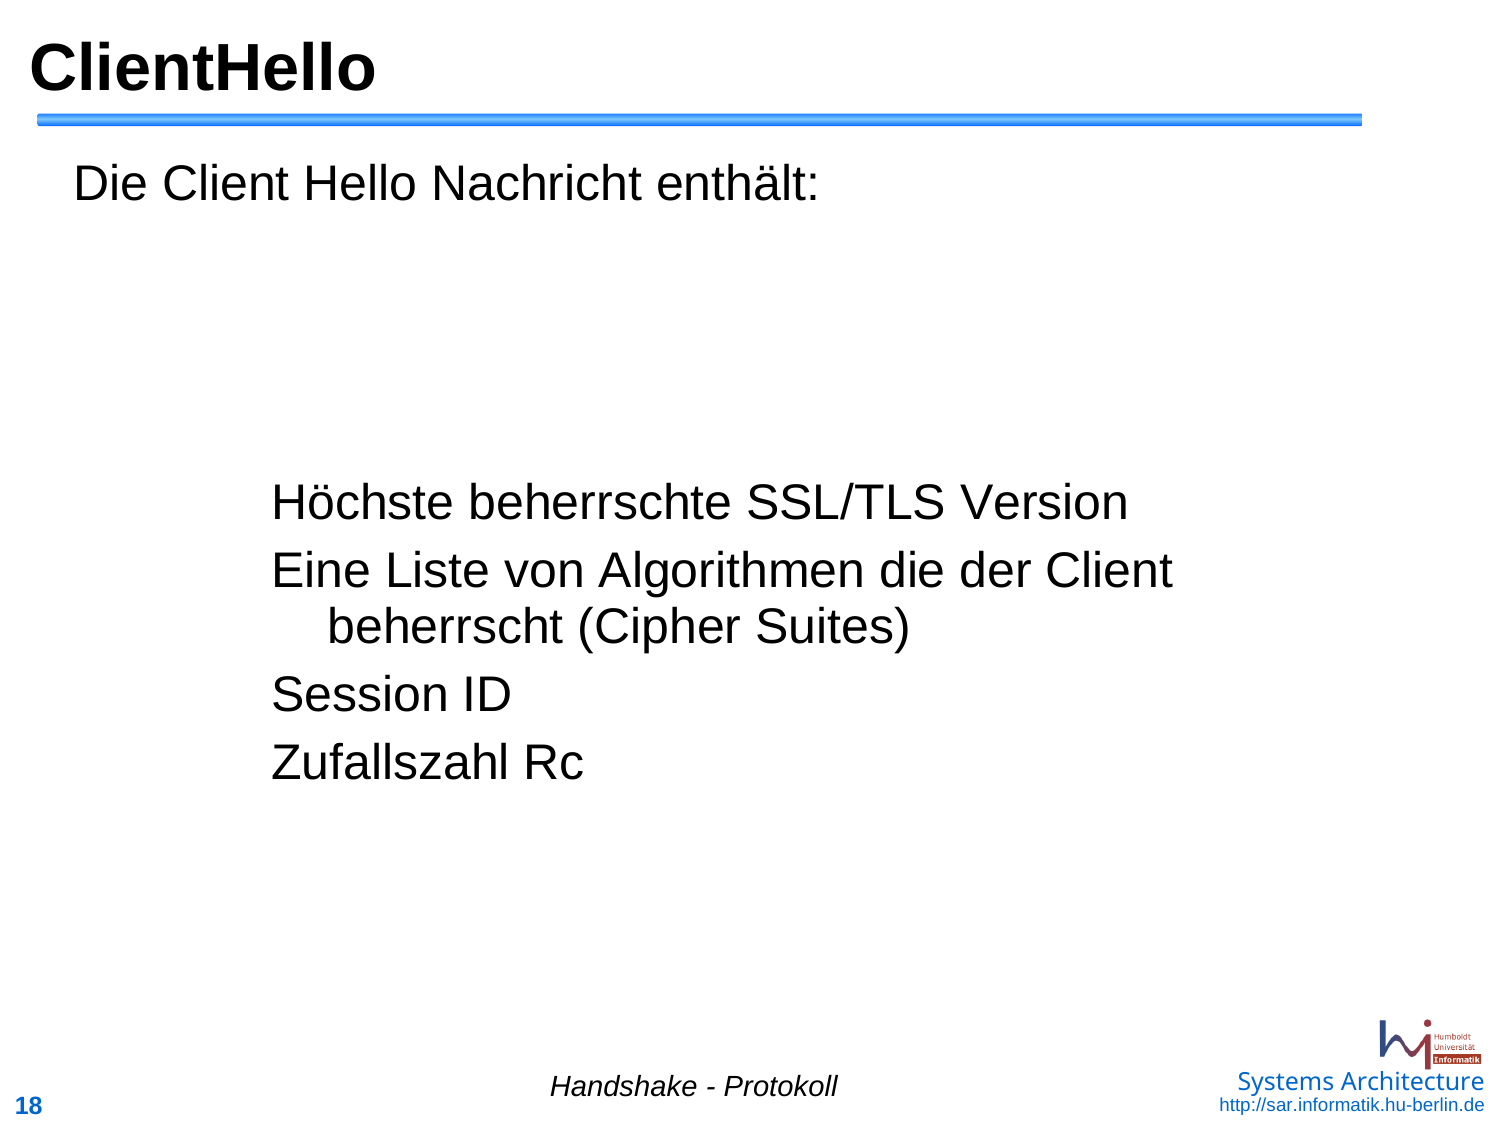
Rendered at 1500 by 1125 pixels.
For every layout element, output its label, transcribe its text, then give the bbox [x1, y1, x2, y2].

picture [1376, 1016, 1483, 1071]
text_box Handshake - Protokoll [442, 1062, 945, 1111]
list Höchste beherrschte SSL/TLS Version Eine Liste von Algorithmen die der Client beherrscht (Cipher Suites) Session ID Zufallszahl Rc [271, 473, 1306, 791]
text_box Die Client Hello Nachricht enthält: [59, 147, 1359, 266]
title ClientHello [29, 19, 1500, 115]
